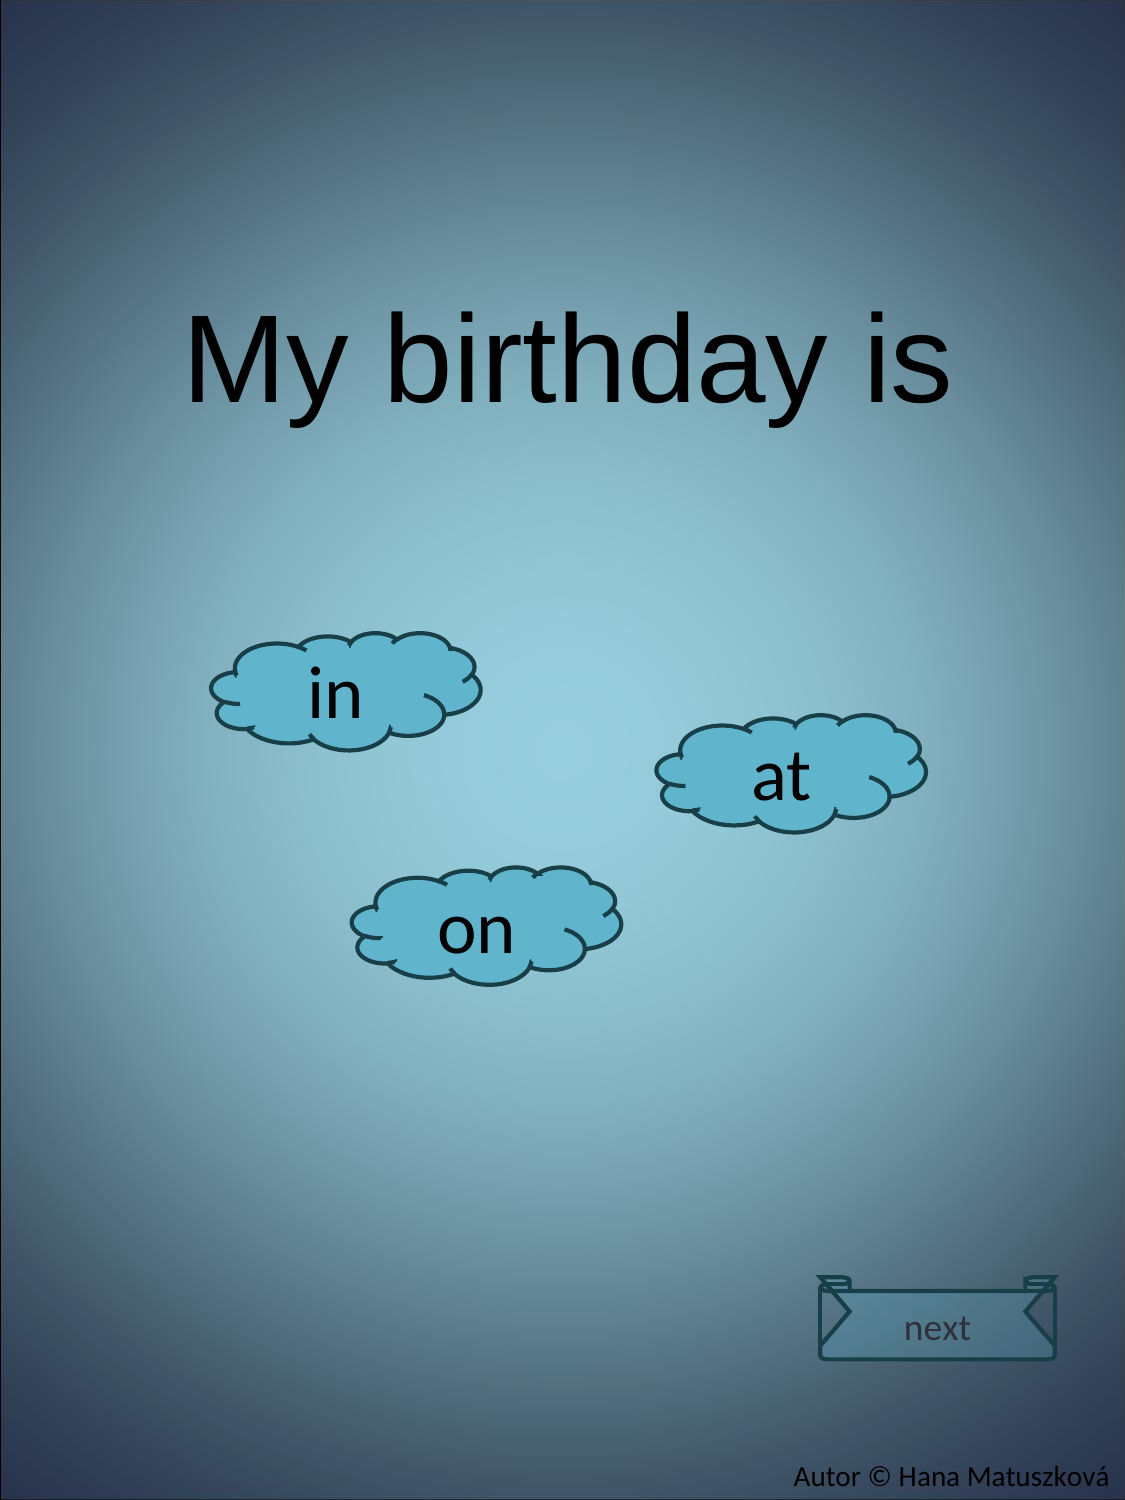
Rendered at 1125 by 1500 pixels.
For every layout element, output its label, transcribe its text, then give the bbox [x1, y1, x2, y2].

text_box at [656, 715, 926, 833]
text_box on [351, 867, 622, 985]
text_box next [820, 1277, 1055, 1360]
text_box Autor © Hana Matuszková [778, 1449, 1125, 1500]
picture [0, 0, 1125, 1500]
text_box in [211, 633, 481, 751]
text_box My birthday is [164, 270, 973, 436]
